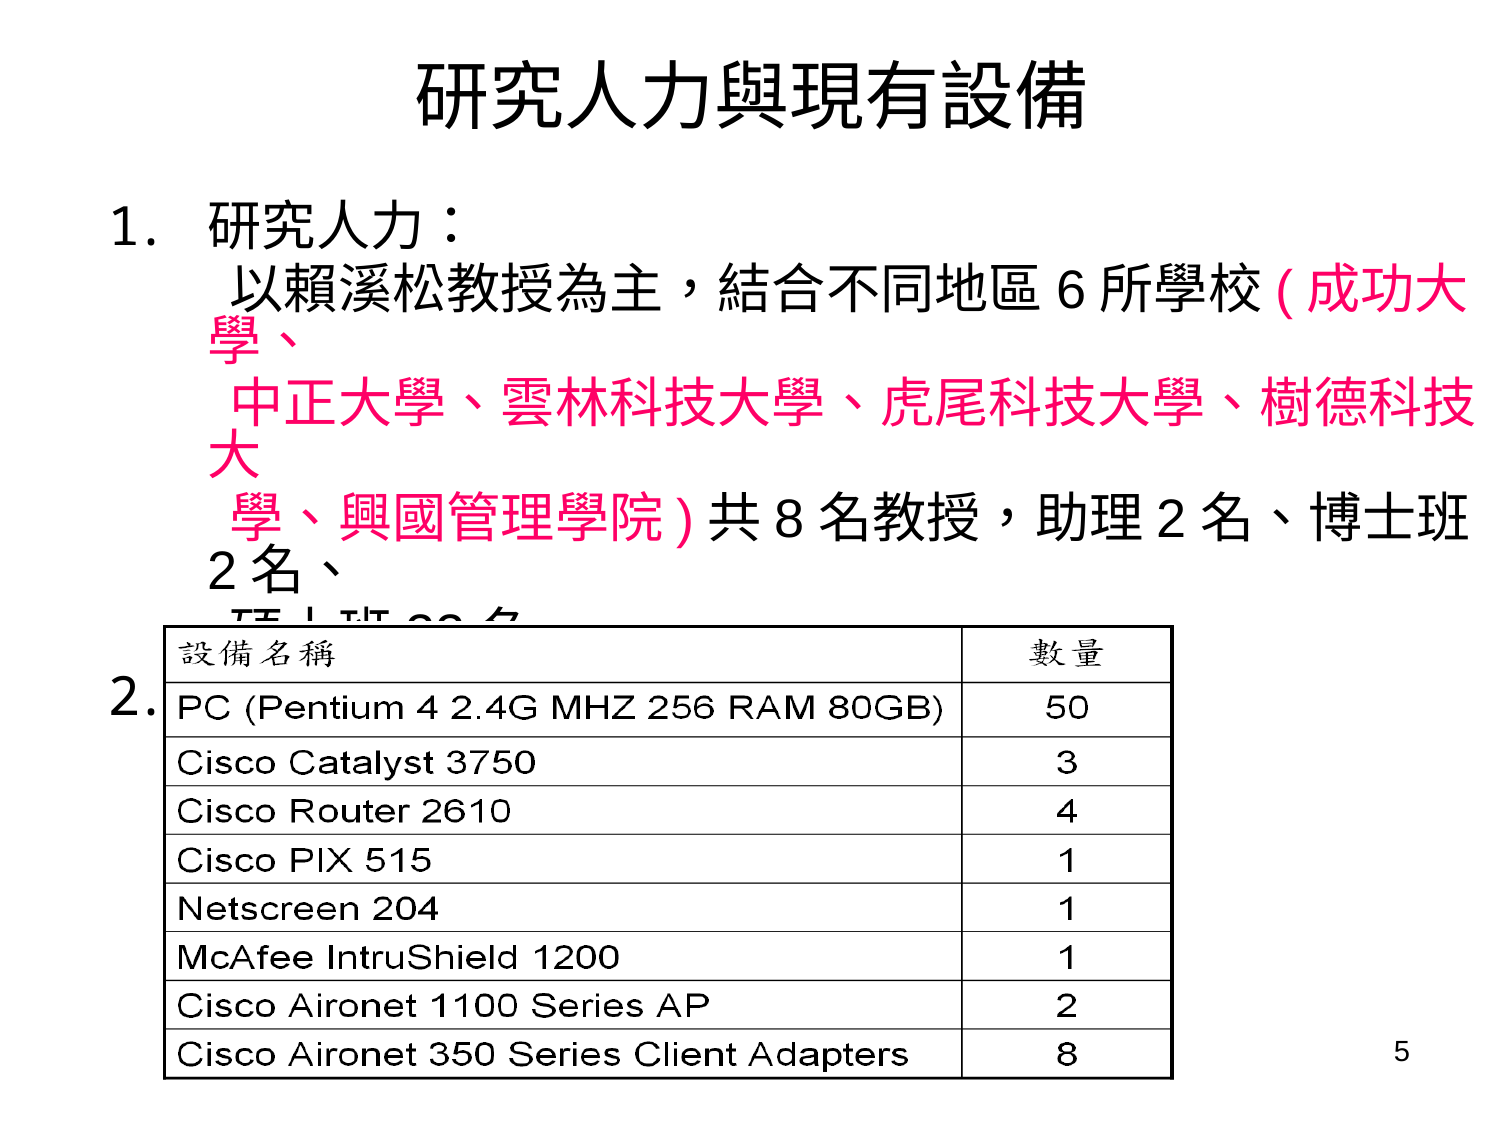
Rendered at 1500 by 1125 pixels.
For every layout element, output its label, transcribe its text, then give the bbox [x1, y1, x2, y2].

slide_number <編號> [1074, 1024, 1425, 1103]
picture [159, 621, 1176, 1081]
list 研究人力： 以賴溪松教授為主，結合不同地區6所學校(成功大學、 中正大學、雲林科技大學、虎尾科技大學、樹德科技大 學、興國管理學院)共8名教授，助理2名、博士班2名、 碩士班22名 現有設備 （會再擴充）： [92, 196, 1500, 497]
title 研究人力與現有設備 [76, 0, 1427, 188]
